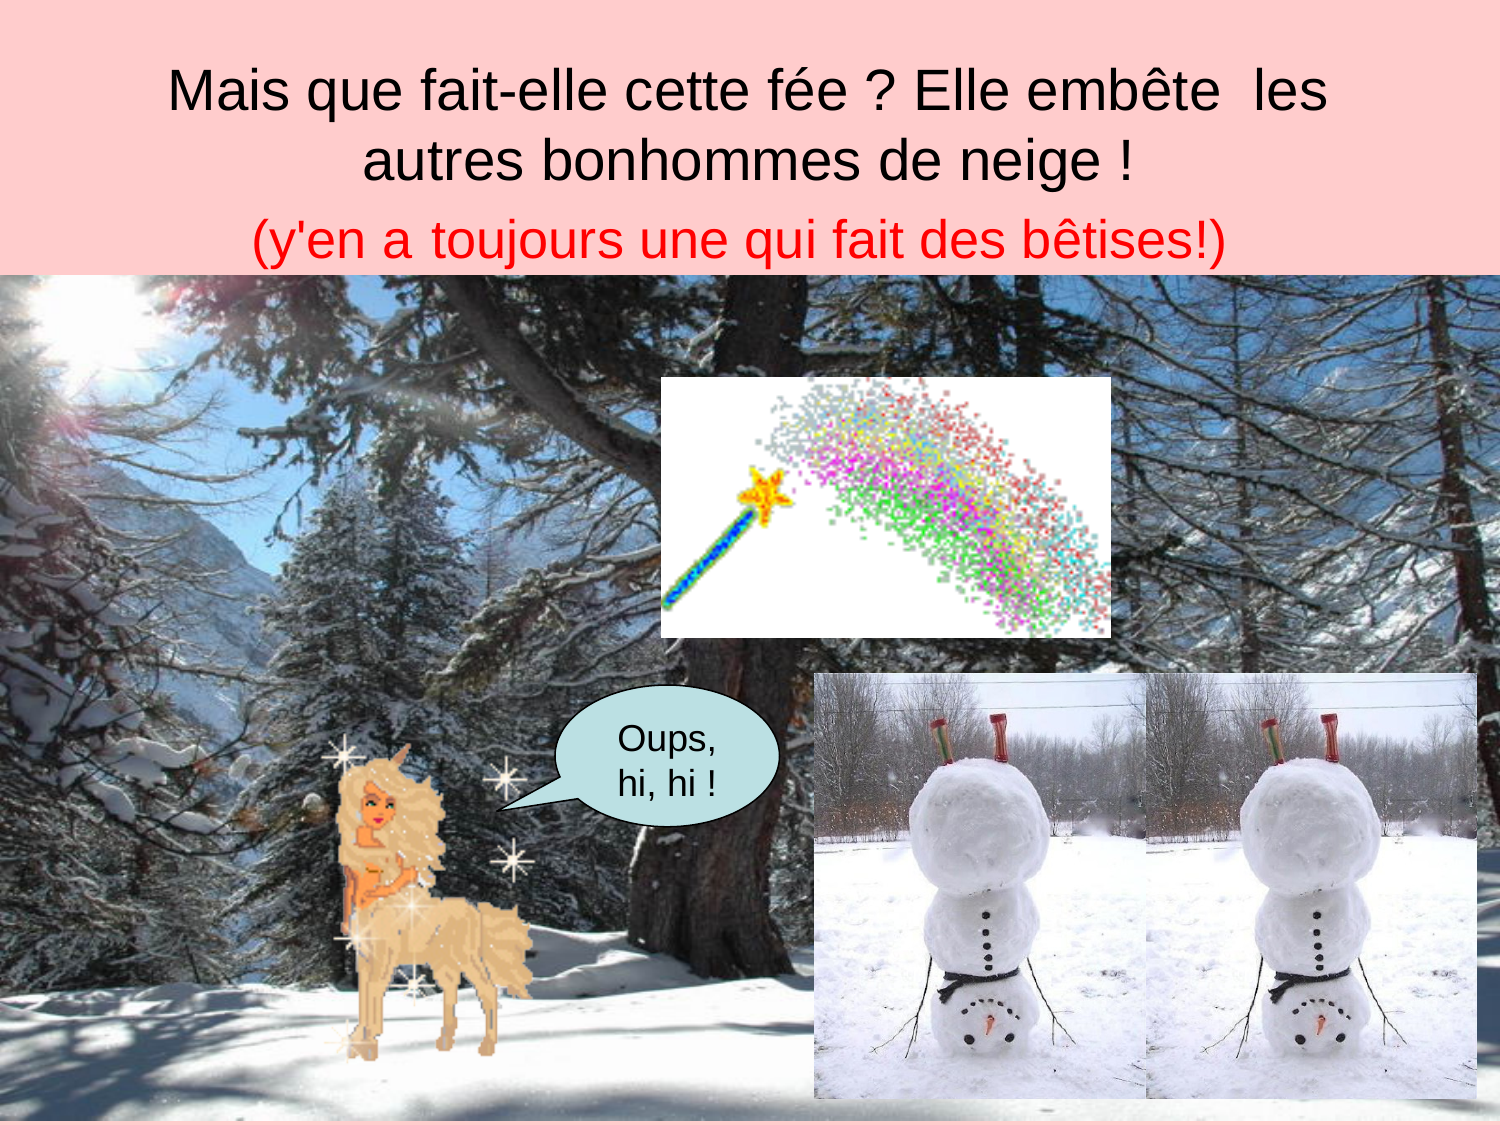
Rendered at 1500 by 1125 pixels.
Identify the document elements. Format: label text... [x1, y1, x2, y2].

title Mais que fait-elle cette fée ? Elle embête les autres bonhommes de neige ! (y'en a toujours une qui fait des bêtises!) [74, 44, 1424, 275]
picture [0, 275, 1500, 1121]
text_box Oups, hi, hi ! [496, 685, 780, 827]
